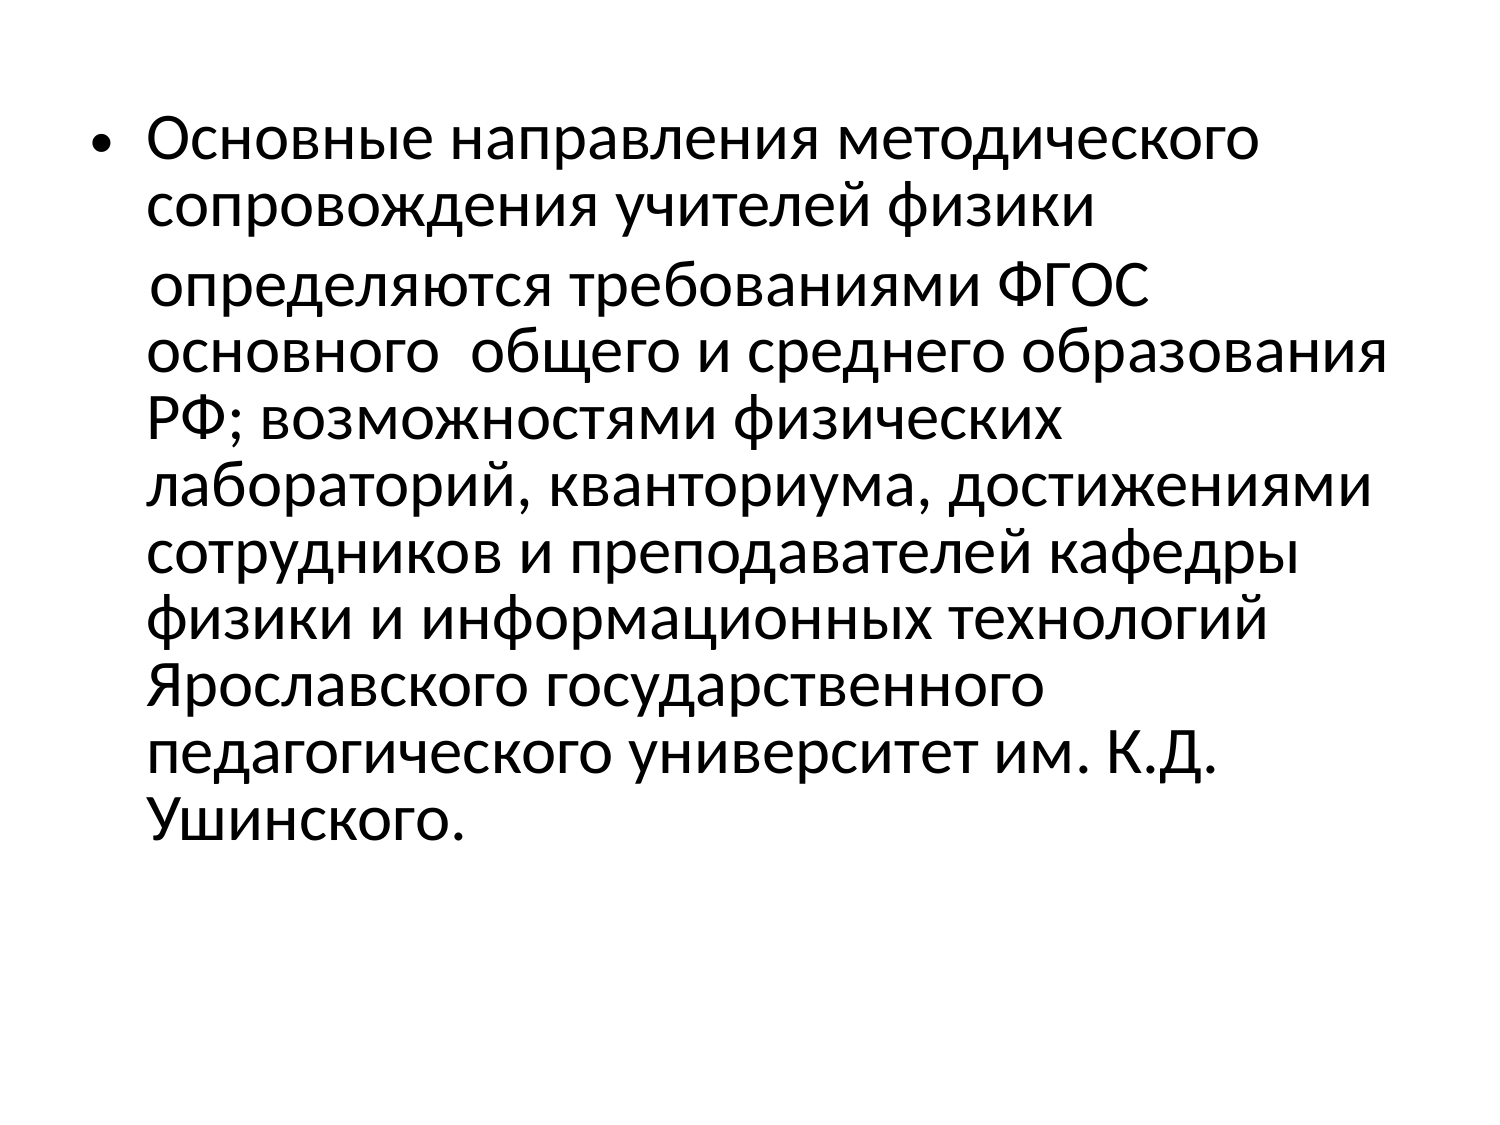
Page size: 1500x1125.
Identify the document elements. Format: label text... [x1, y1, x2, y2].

text_box Основные направления методического сопровождения учителей физики определяются требованиями ФГОС основного общего и среднего образования РФ; возможностями физических лабораторий, кванториума, достижениями сотрудников и преподавателей кафедры физики и информационных технологий Ярославского государственного педагогического университет им. К.Д. Ушинского. [74, 101, 1425, 1005]
